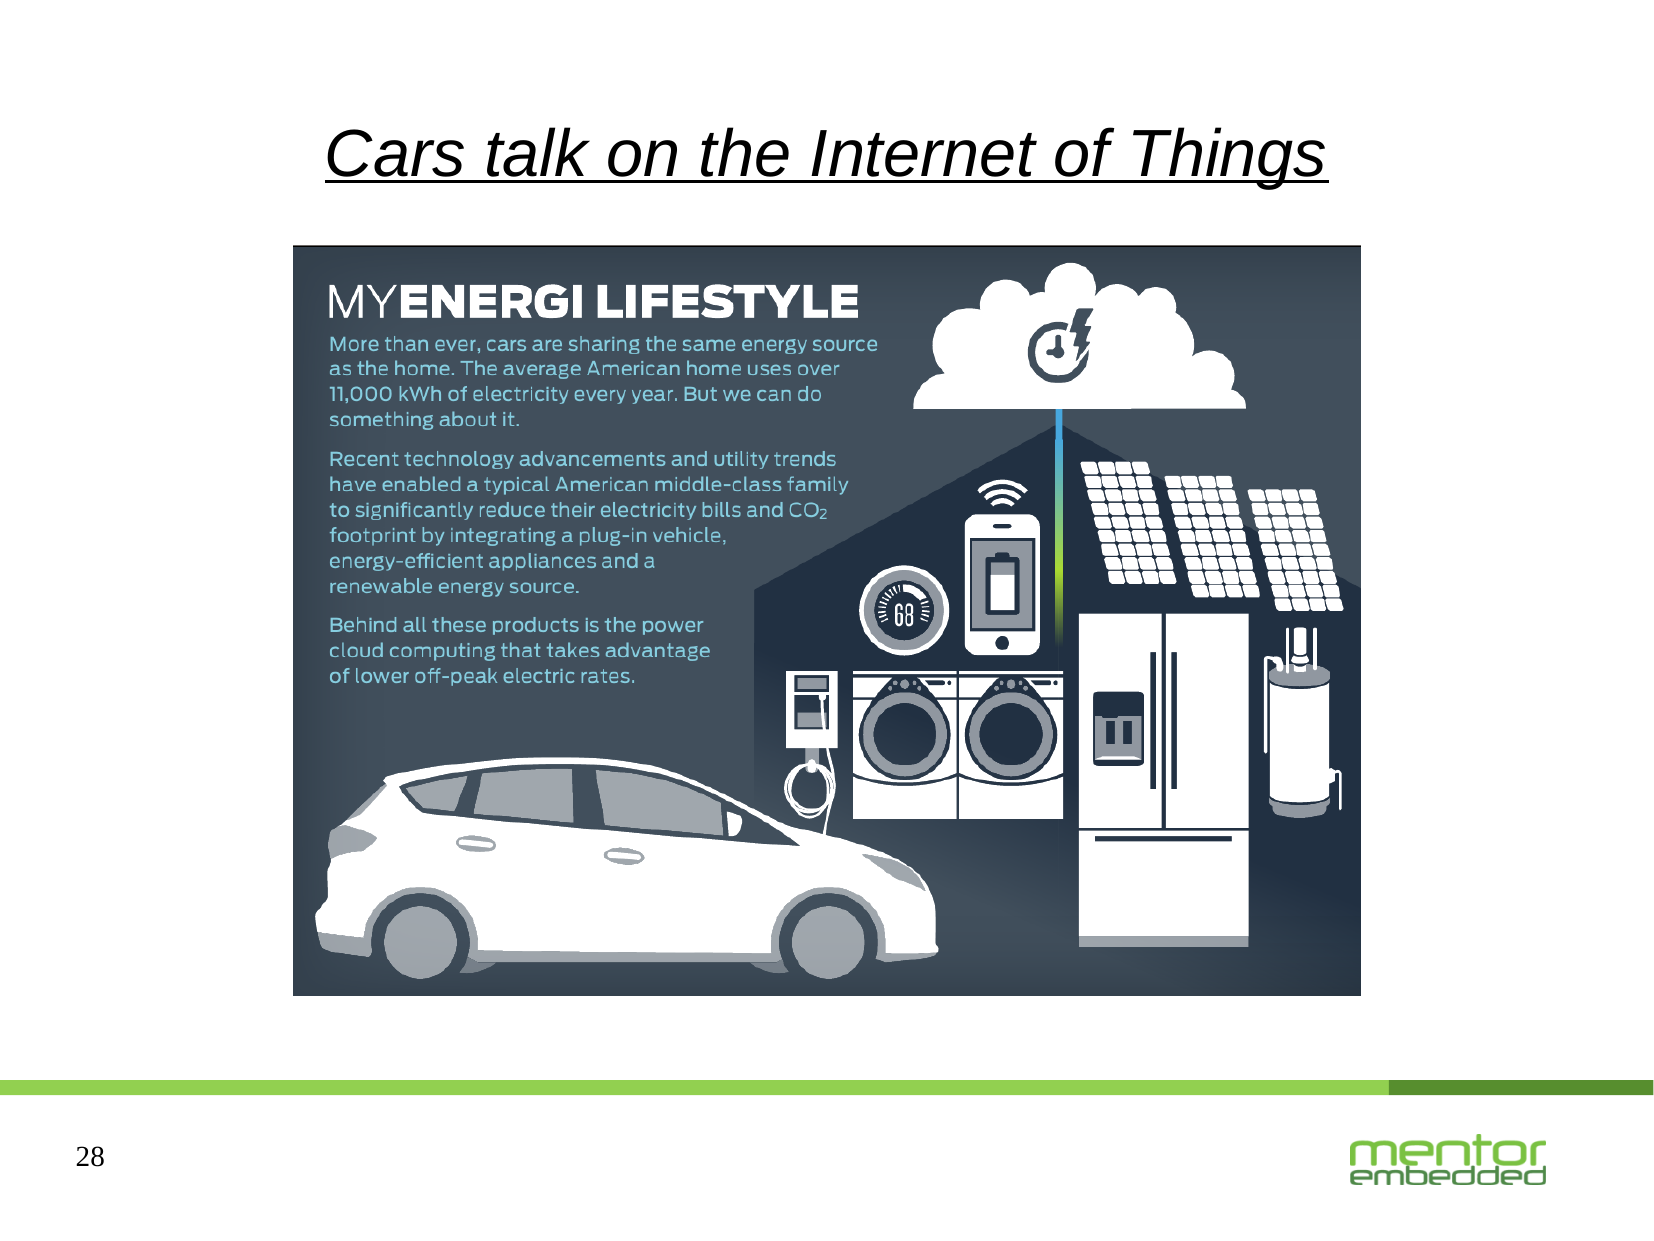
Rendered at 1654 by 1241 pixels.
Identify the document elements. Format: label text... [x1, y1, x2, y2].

picture [1350, 1134, 1546, 1185]
picture [293, 245, 1361, 996]
title Cars talk on the Internet of Things [82, 49, 1571, 257]
